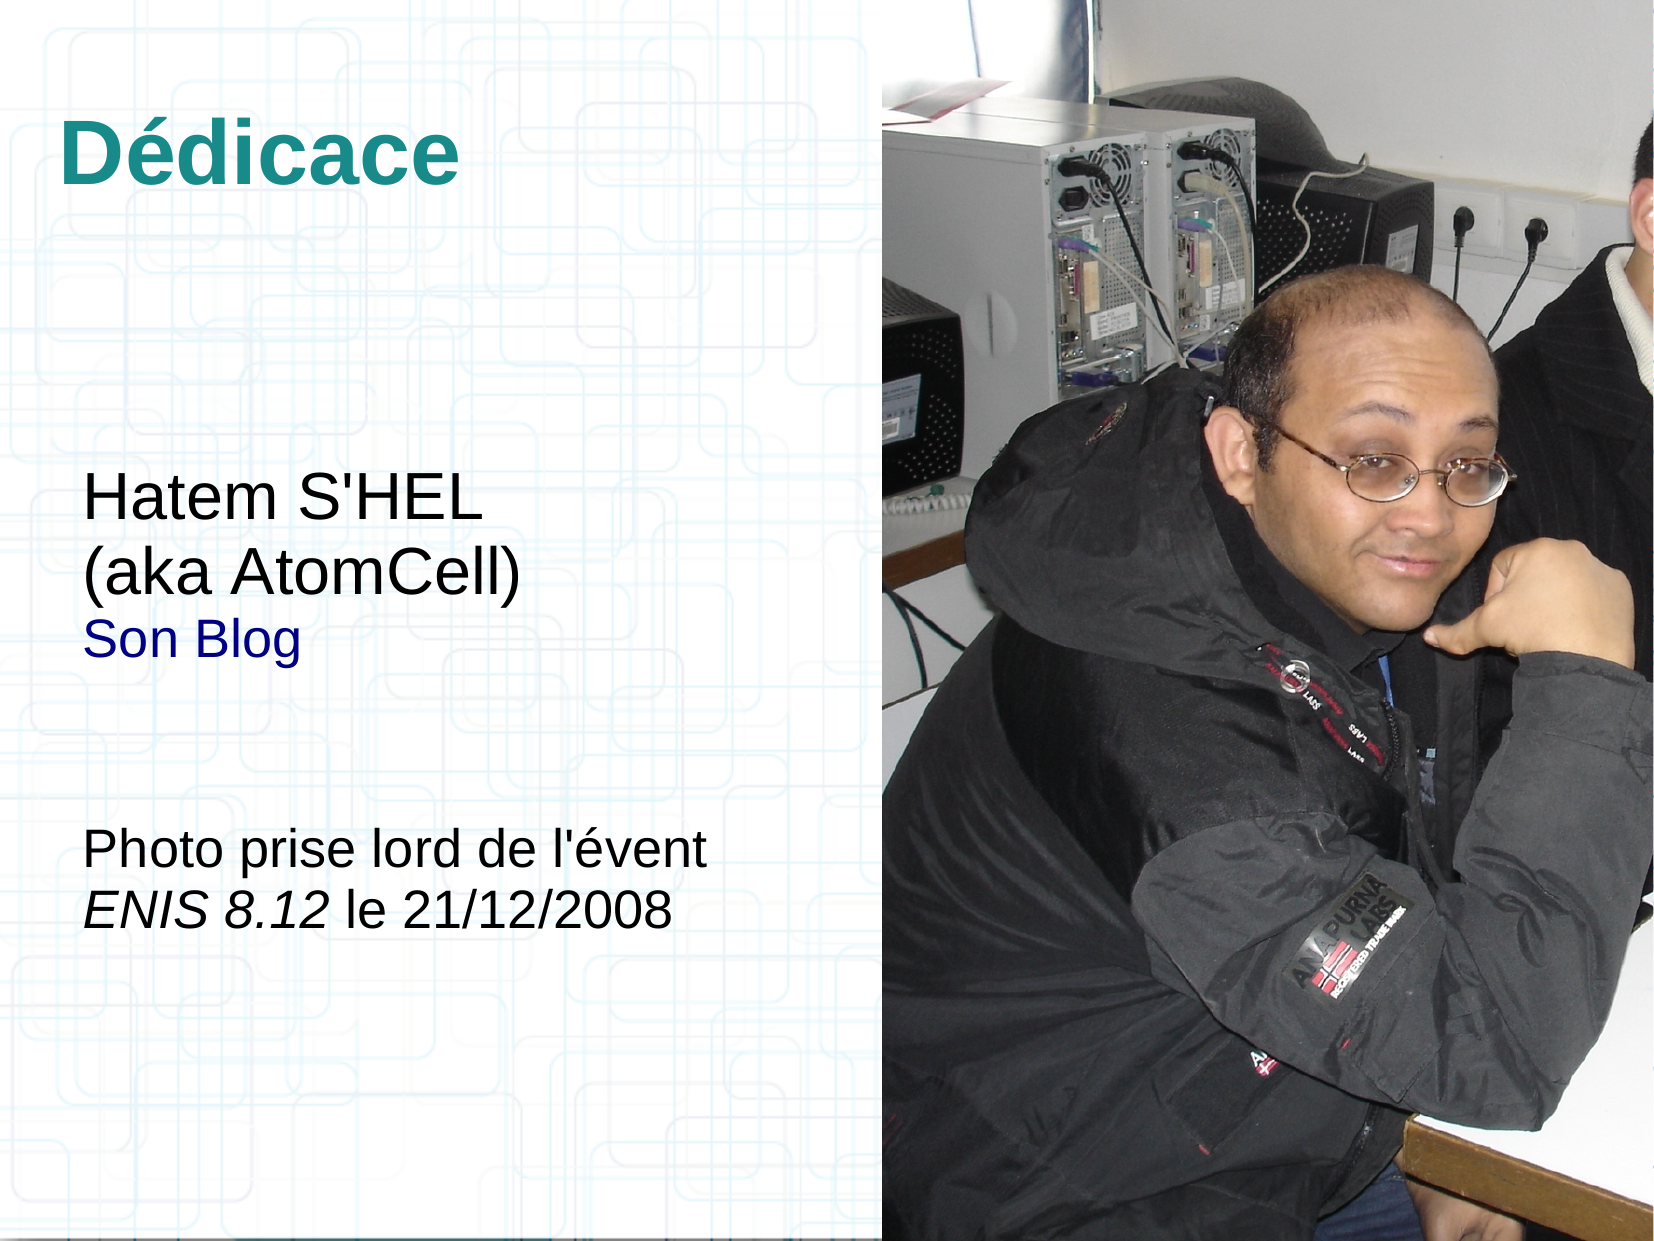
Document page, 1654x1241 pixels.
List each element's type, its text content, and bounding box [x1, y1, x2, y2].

subtitle Hatem S'HEL (aka AtomCell) Son Blog Photo prise lord de l'évent ENIS 8.12 le 21/12/2008 [82, 297, 882, 1102]
picture [0, 0, 1654, 1241]
title Dédicace [59, 56, 882, 250]
